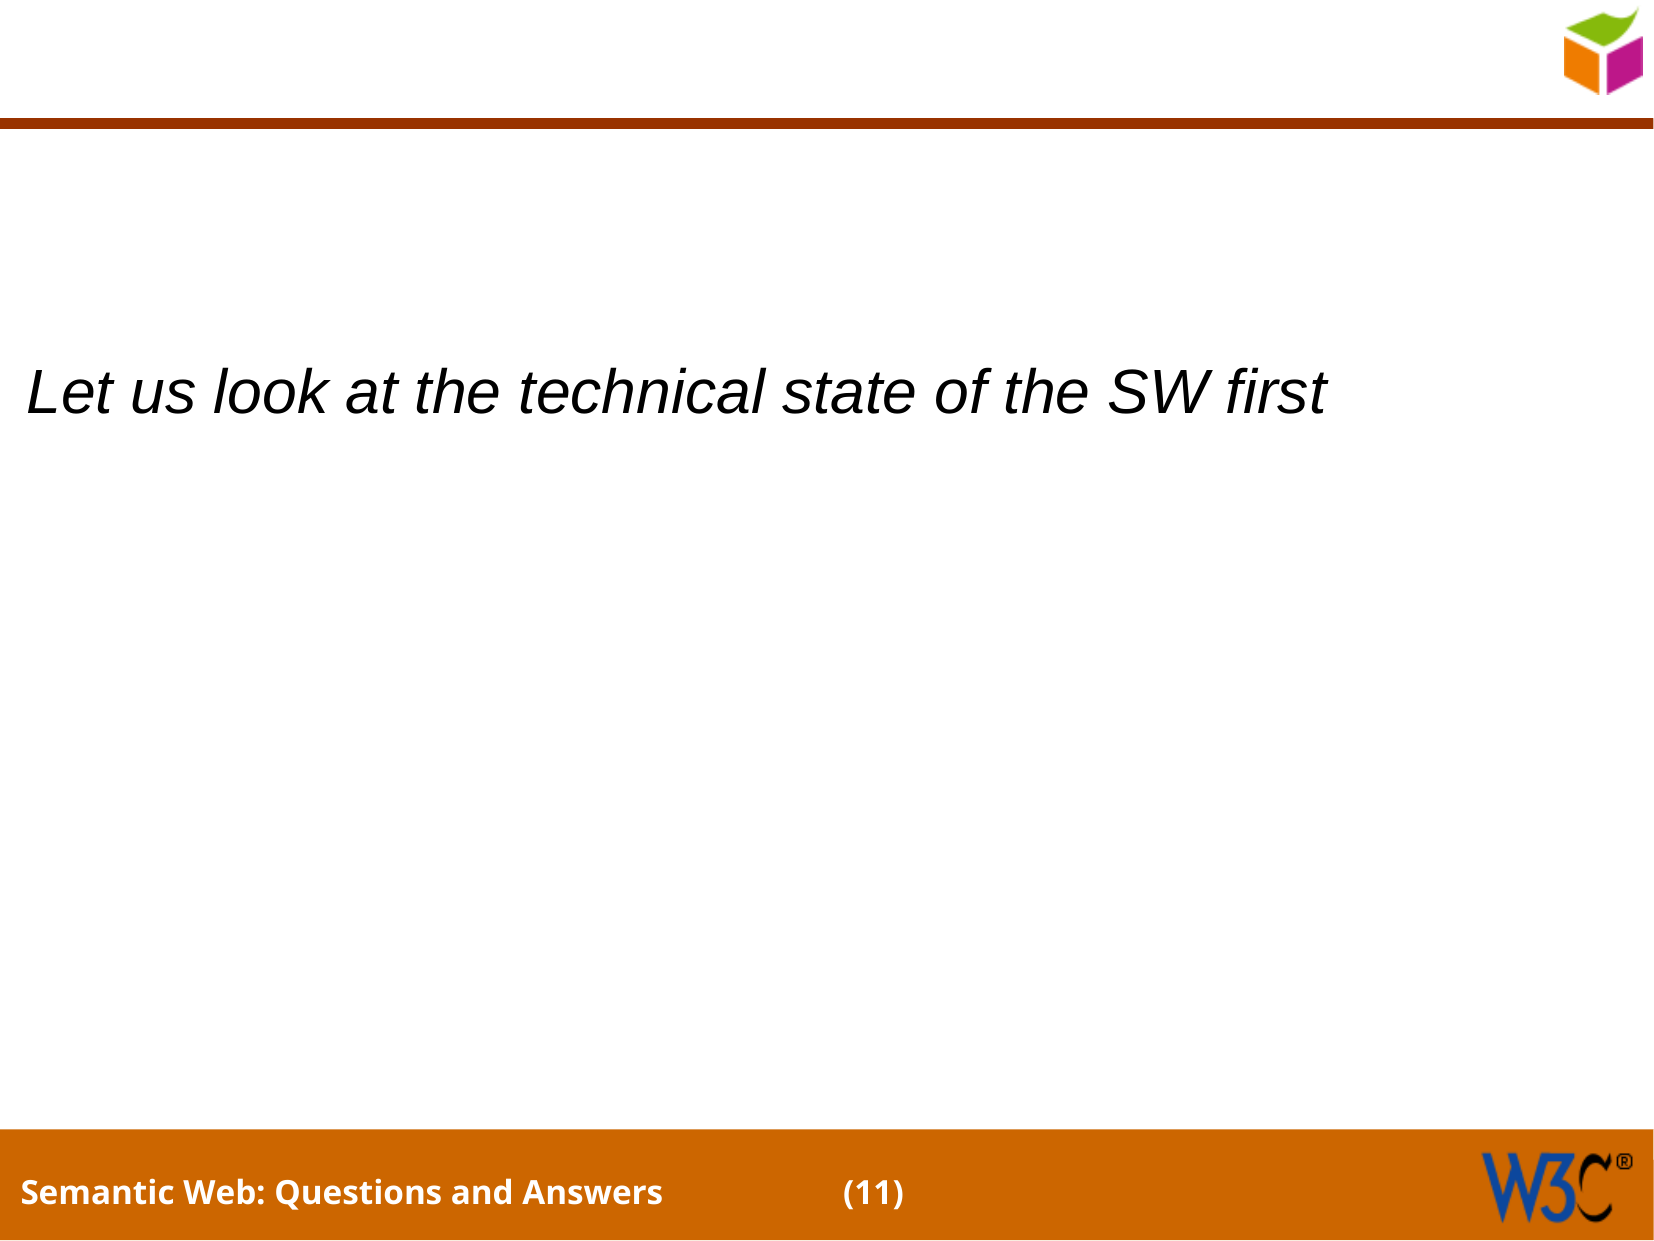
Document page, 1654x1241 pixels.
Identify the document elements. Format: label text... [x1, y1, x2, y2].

picture [1477, 1149, 1639, 1228]
picture [1564, 5, 1643, 95]
text_box Let us look at the technical state of the SW first [11, 354, 1636, 439]
